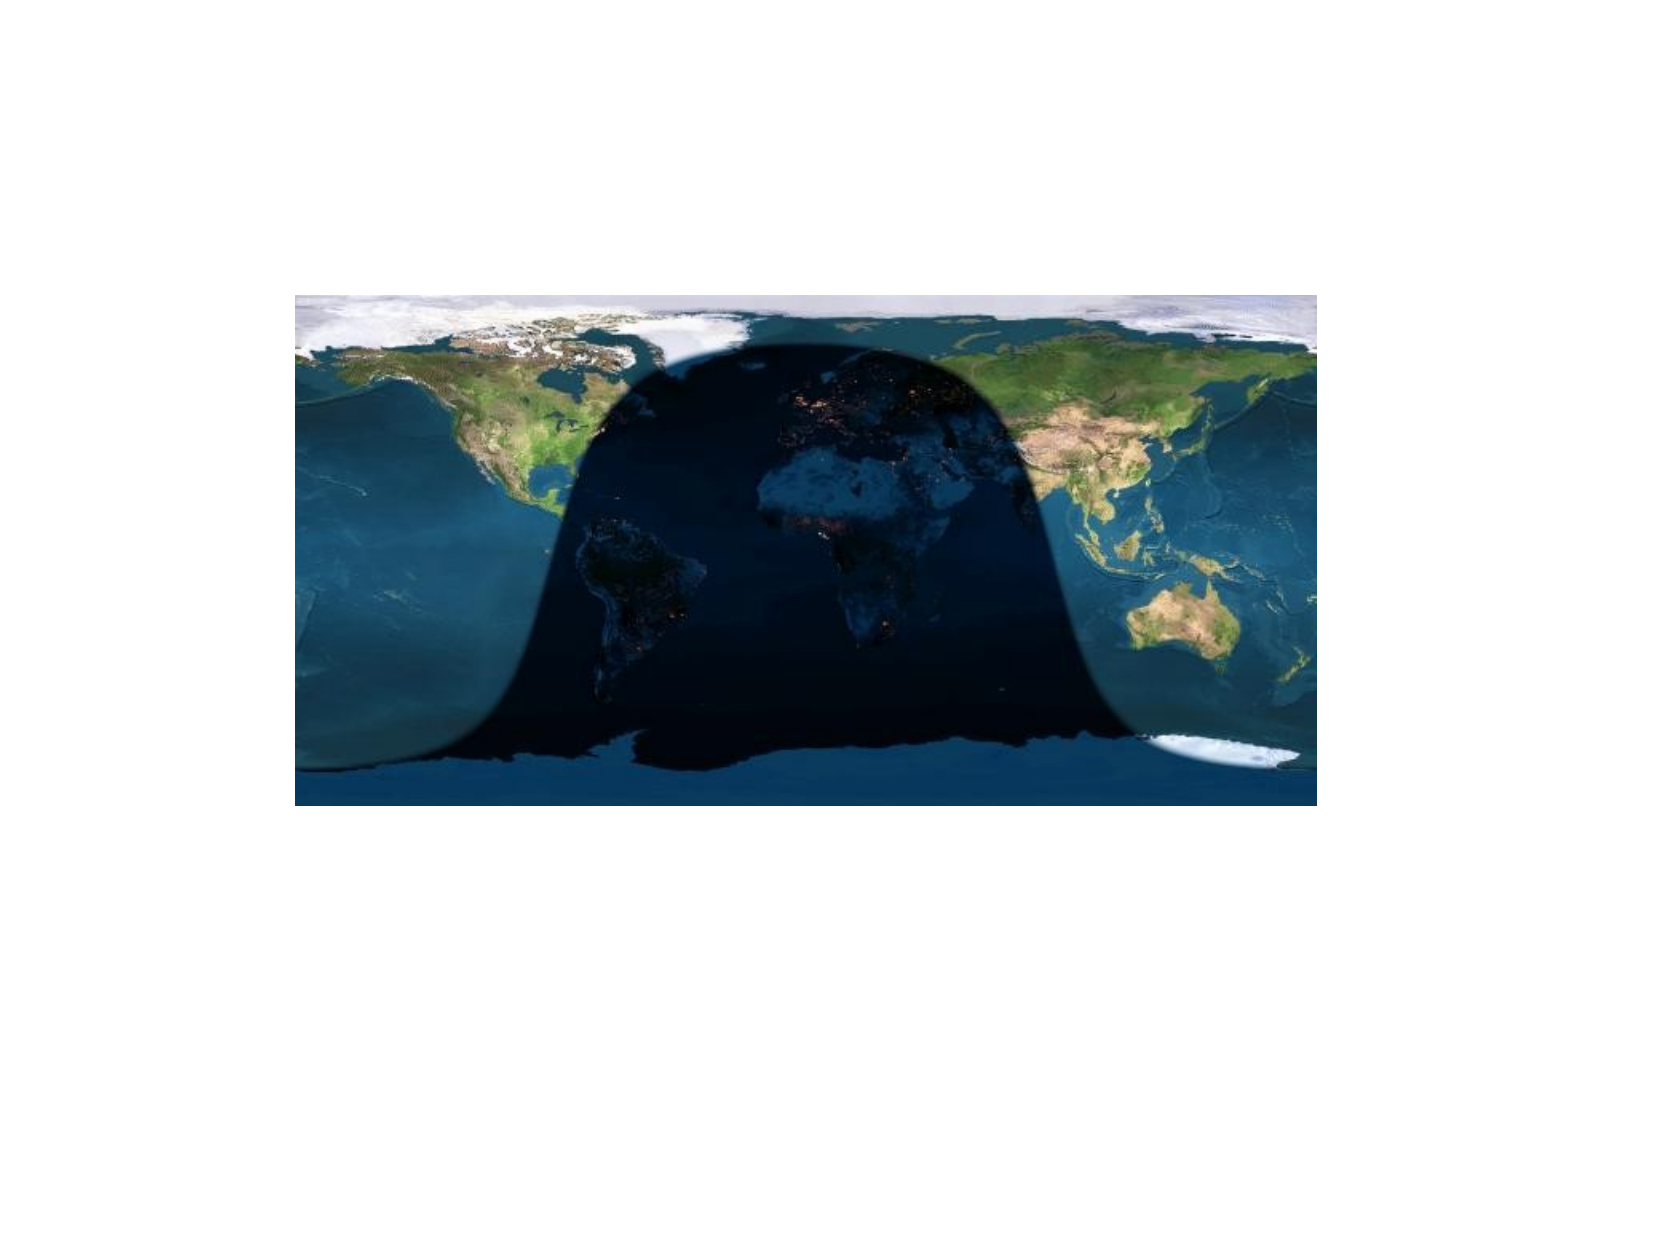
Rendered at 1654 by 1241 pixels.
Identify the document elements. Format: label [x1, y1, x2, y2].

picture [295, 295, 1317, 806]
